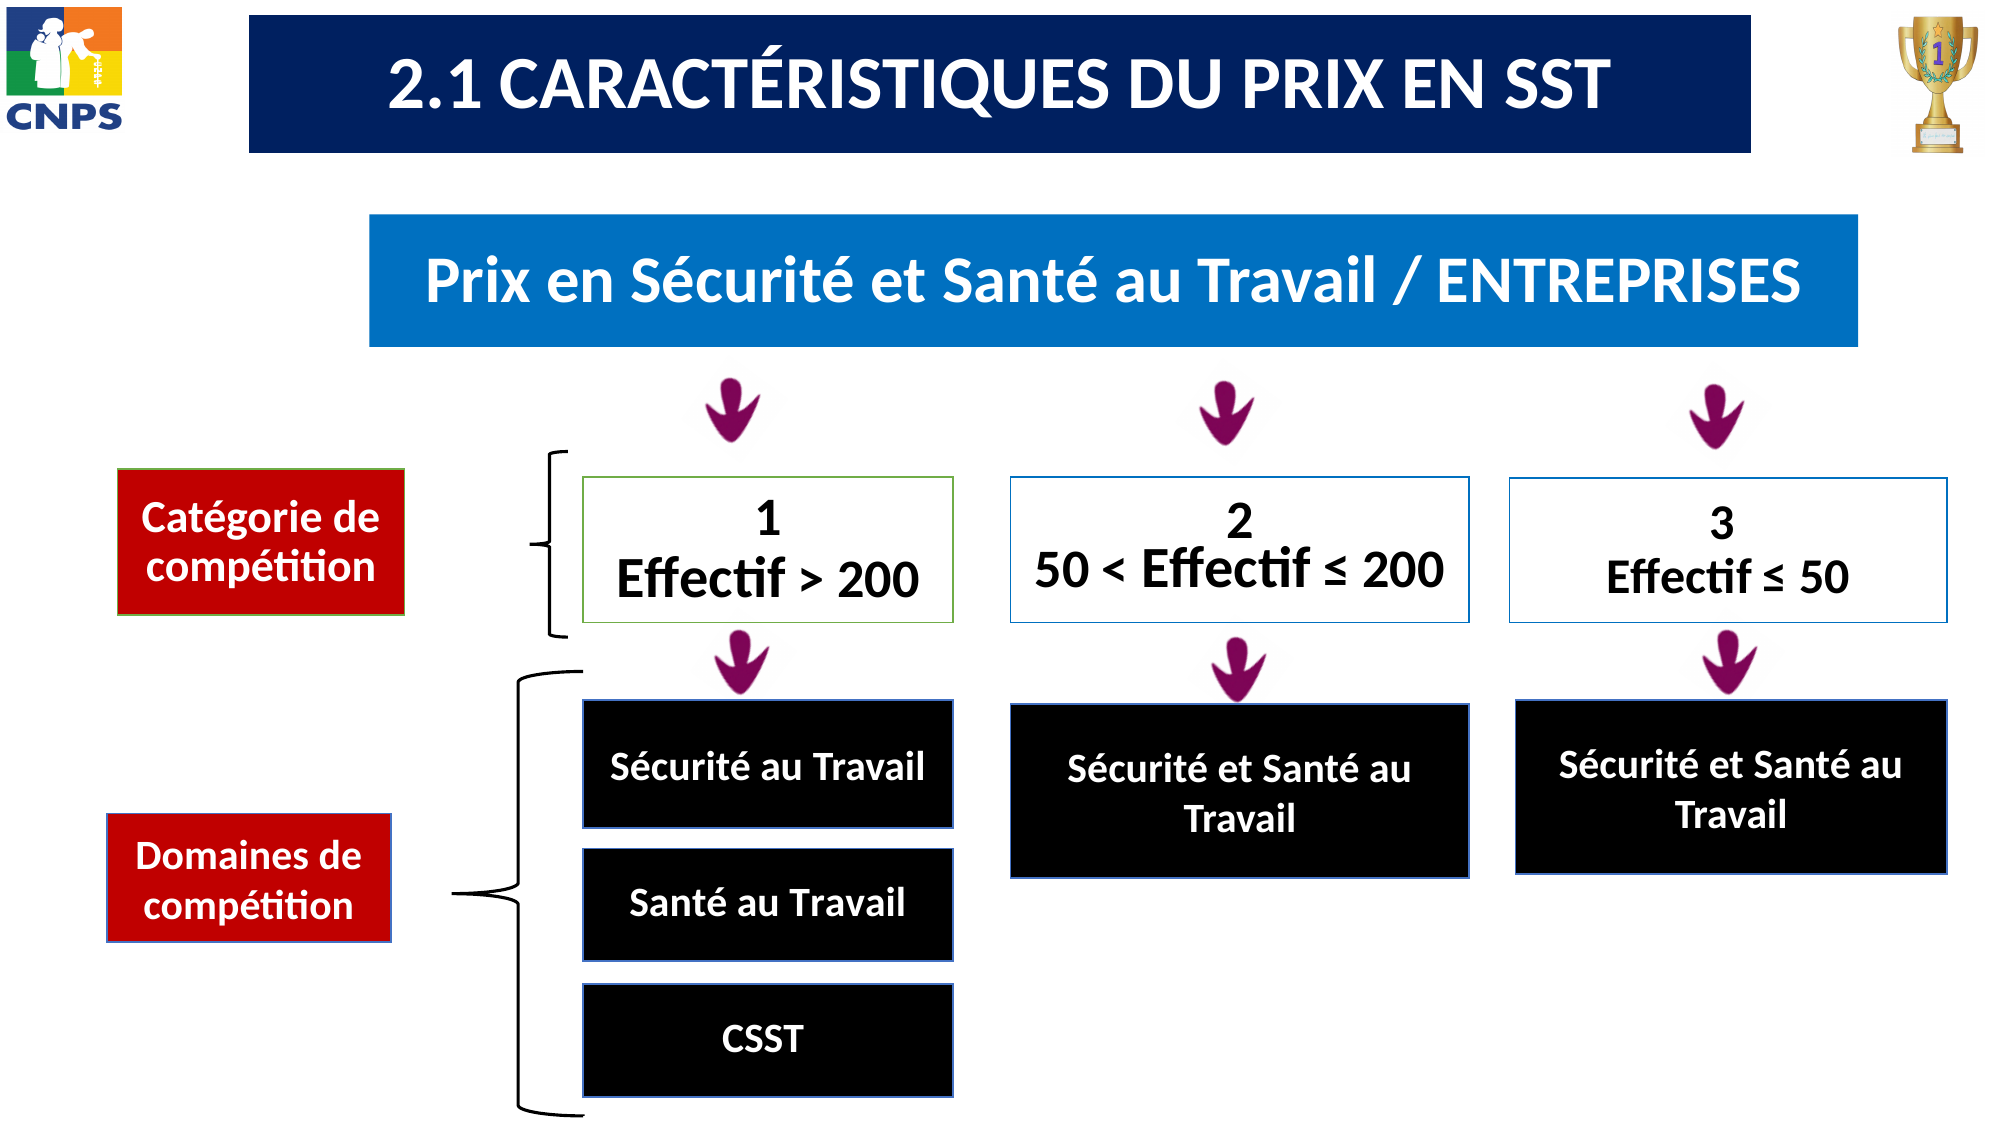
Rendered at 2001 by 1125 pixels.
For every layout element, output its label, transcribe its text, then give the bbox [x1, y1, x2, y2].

text_box 3 Effectif ≤ 50 [1509, 477, 1947, 623]
list 2.1 CARACTÉRISTIQUES DU PRIX EN SST [249, 15, 1751, 153]
picture [1187, 623, 1294, 703]
text_box 1 Effectif > 200 [583, 476, 953, 623]
text_box Catégorie de compétition [117, 469, 405, 615]
text_box Santé au Travail [583, 848, 953, 962]
text_box Sécurité au Travail [583, 700, 953, 829]
text_box 2 50 < Effectif ≤ 200 [1010, 476, 1470, 623]
text_box CSST [583, 984, 953, 1097]
text_box Sécurité et Santé au Travail [1010, 703, 1470, 878]
picture [0, 3, 125, 133]
picture [681, 355, 788, 463]
text_box Sécurité et Santé au Travail [1515, 700, 1947, 874]
text_box Prix en Sécurité et Santé au Travail / ENTREPRISES [369, 214, 1859, 347]
picture [1891, 10, 1985, 157]
text_box Domaines de compétition [106, 813, 391, 942]
picture [1175, 358, 1282, 467]
picture [690, 623, 797, 699]
picture [1665, 361, 1772, 470]
picture [1678, 623, 1785, 699]
